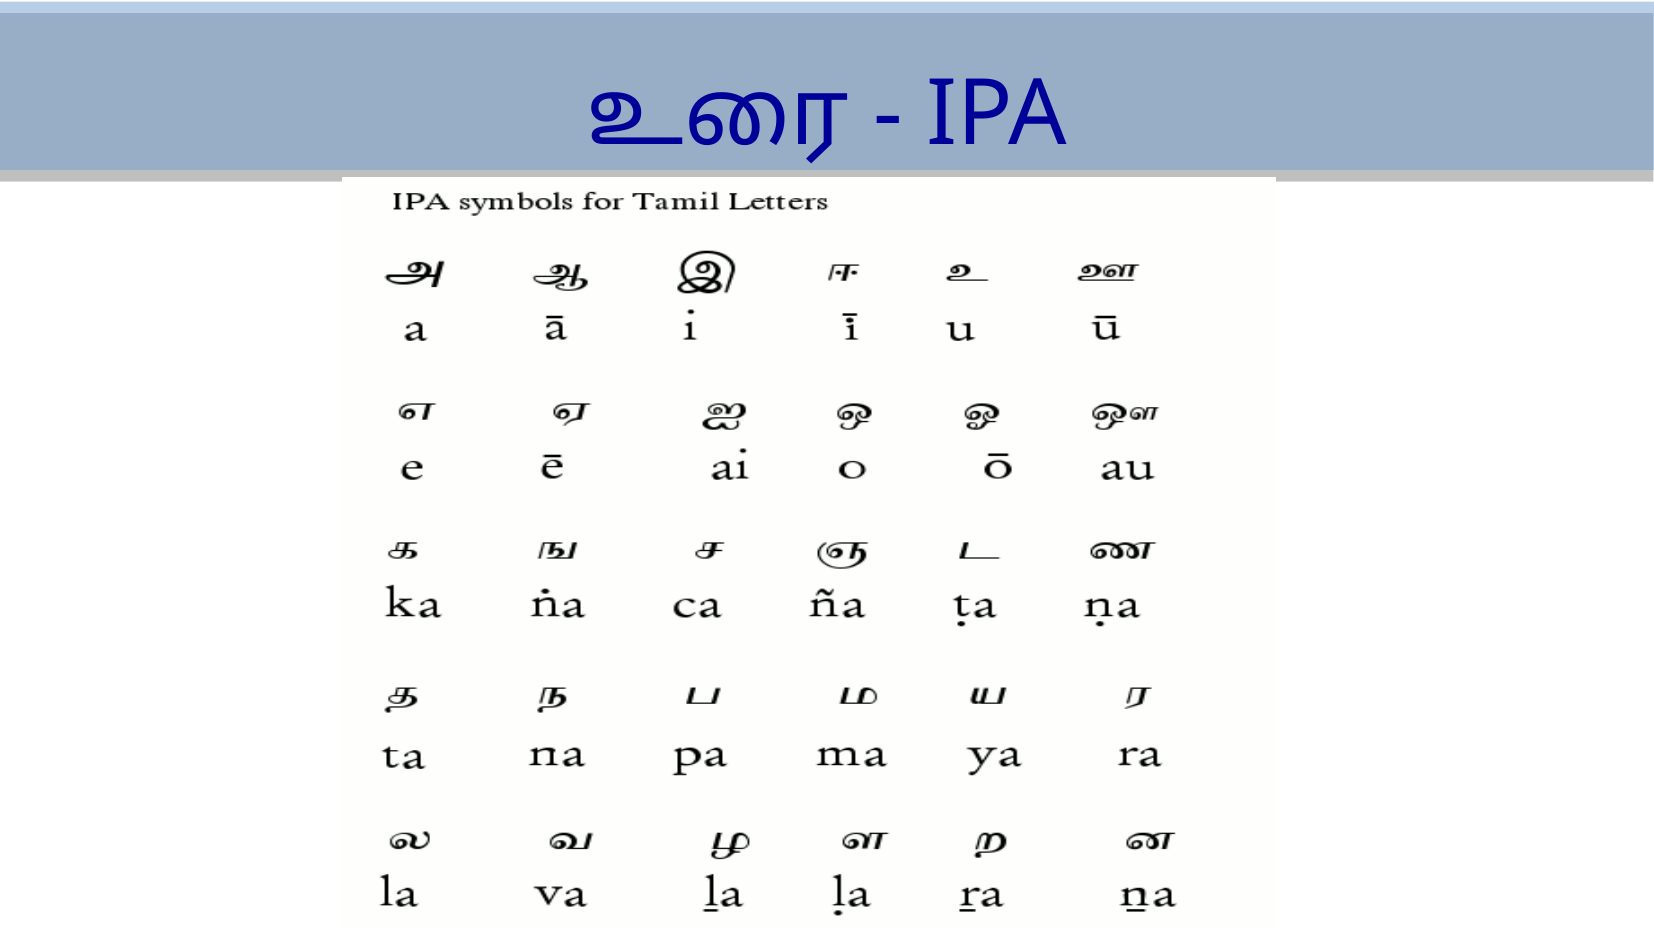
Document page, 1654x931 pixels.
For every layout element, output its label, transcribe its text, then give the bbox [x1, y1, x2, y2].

title உரை - IPA [82, 37, 1571, 193]
text_box [0, 1, 1654, 170]
picture [342, 177, 1276, 928]
